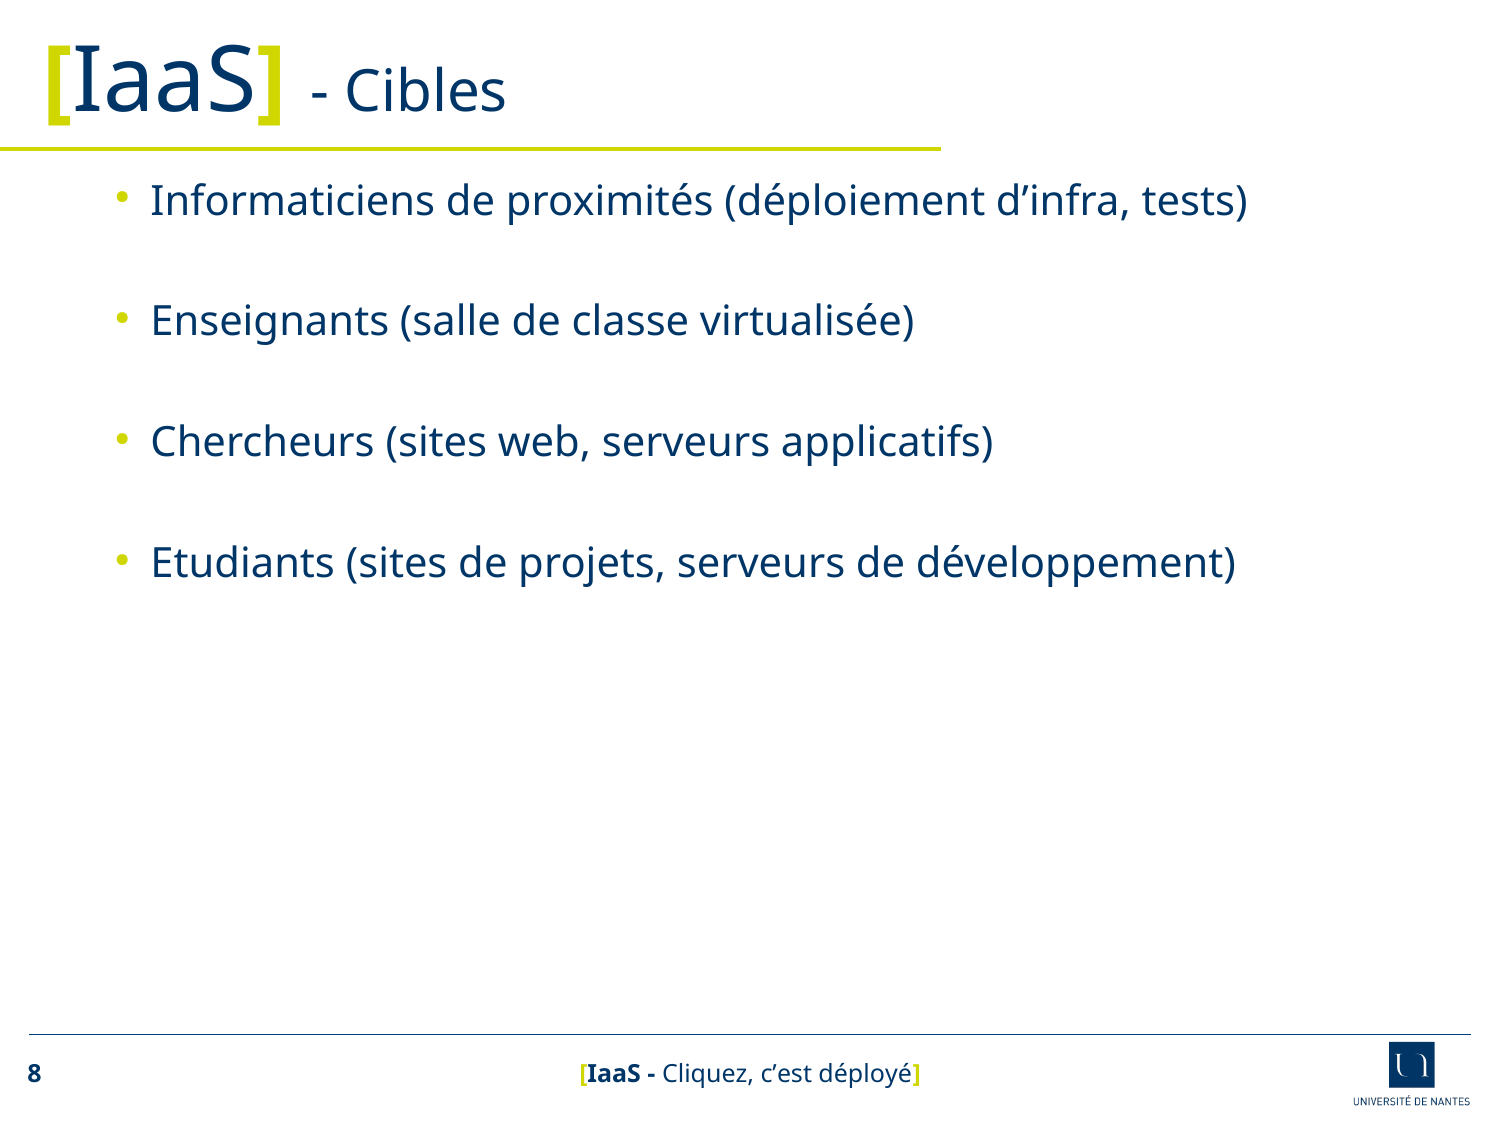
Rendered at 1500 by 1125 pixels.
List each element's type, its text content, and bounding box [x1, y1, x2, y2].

list Informaticiens de proximités (déploiement d’infra, tests) Enseignants (salle de classe virtualisée) Chercheurs (sites web, serveurs applicatifs) Etudiants (sites de projets, serveurs de développement) [100, 165, 1353, 1016]
text_box [IaaS - Cliquez, c’est déployé] [0, 1042, 1500, 1103]
list [IaaS] - Cibles [27, 0, 1348, 149]
